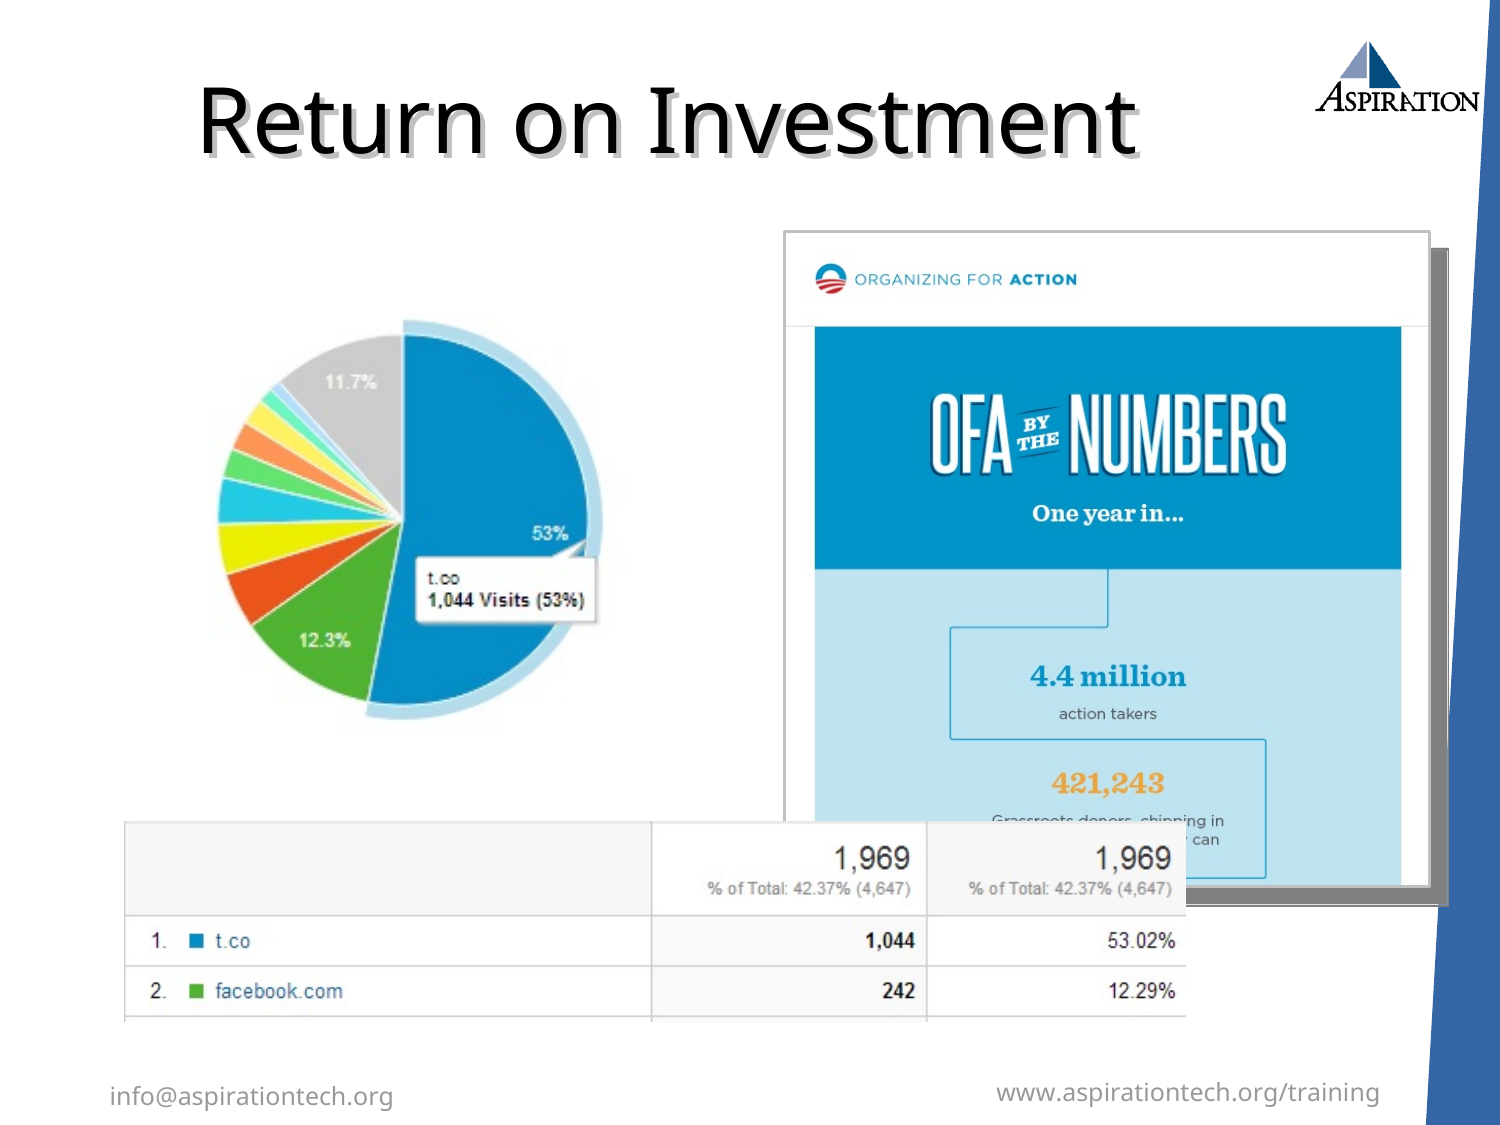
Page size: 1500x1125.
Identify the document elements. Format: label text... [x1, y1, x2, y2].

picture [1315, 41, 1480, 120]
title Return on Investment [49, 19, 1284, 206]
picture [49, 232, 1428, 1022]
